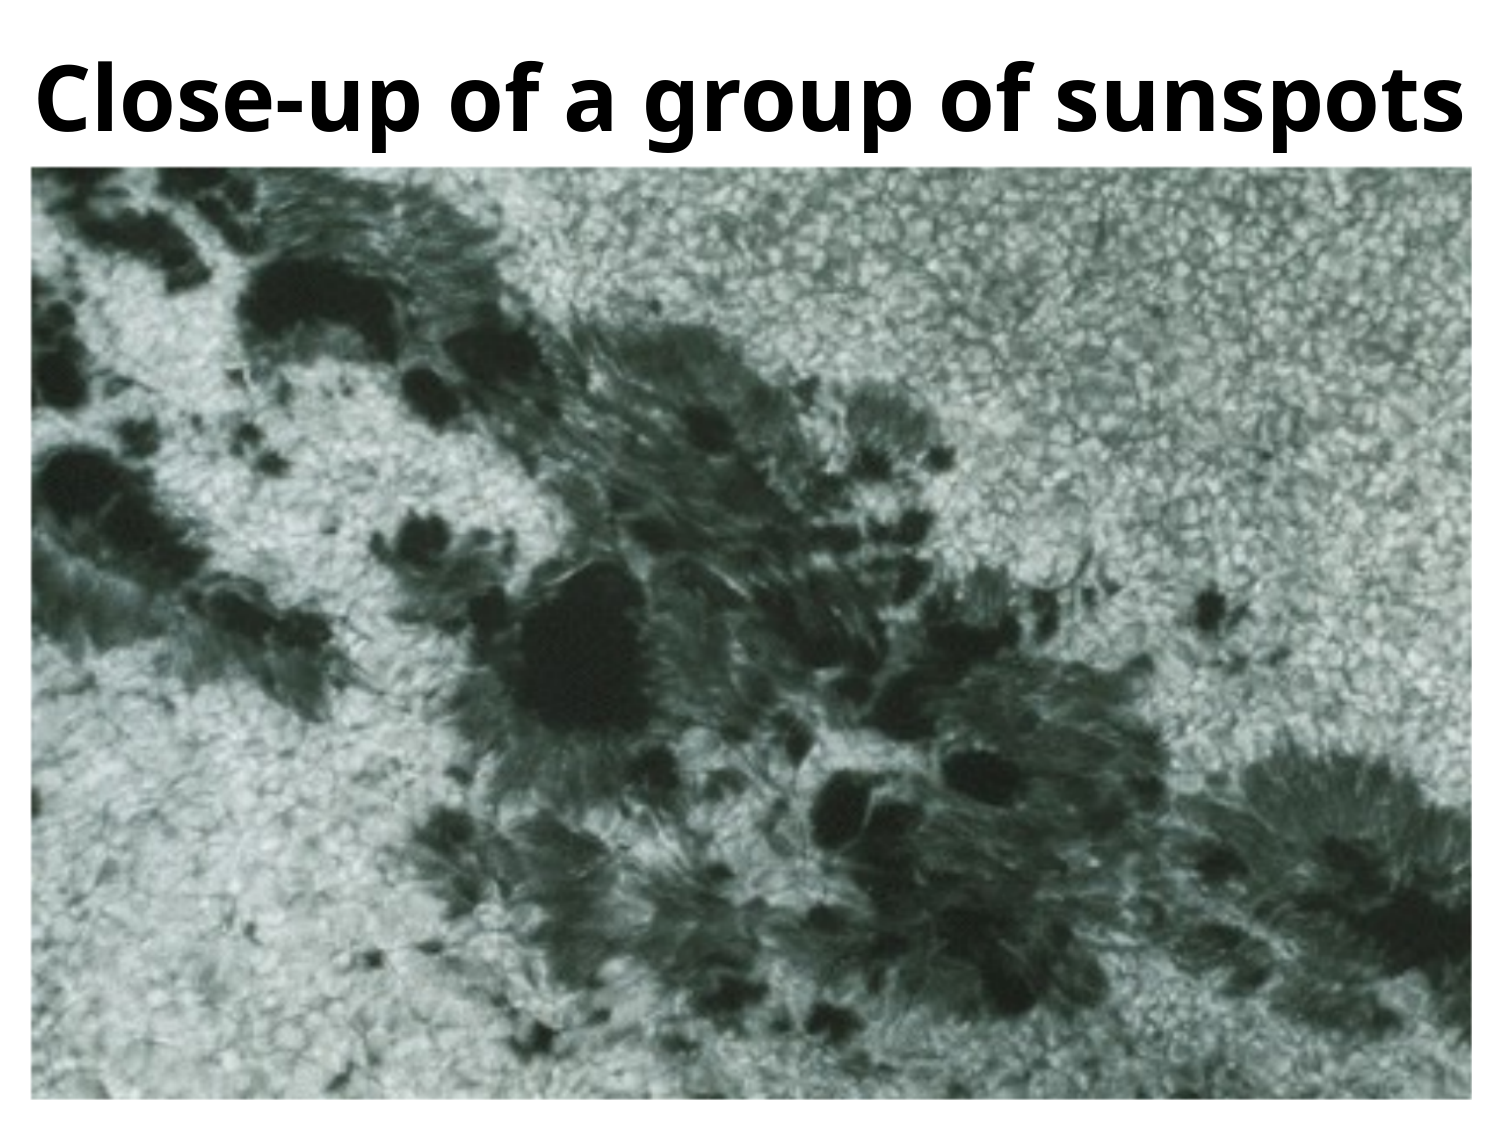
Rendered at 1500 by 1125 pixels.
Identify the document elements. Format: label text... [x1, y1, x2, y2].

picture [30, 166, 1472, 1100]
title Close-up of a group of sunspots [30, 42, 1471, 150]
